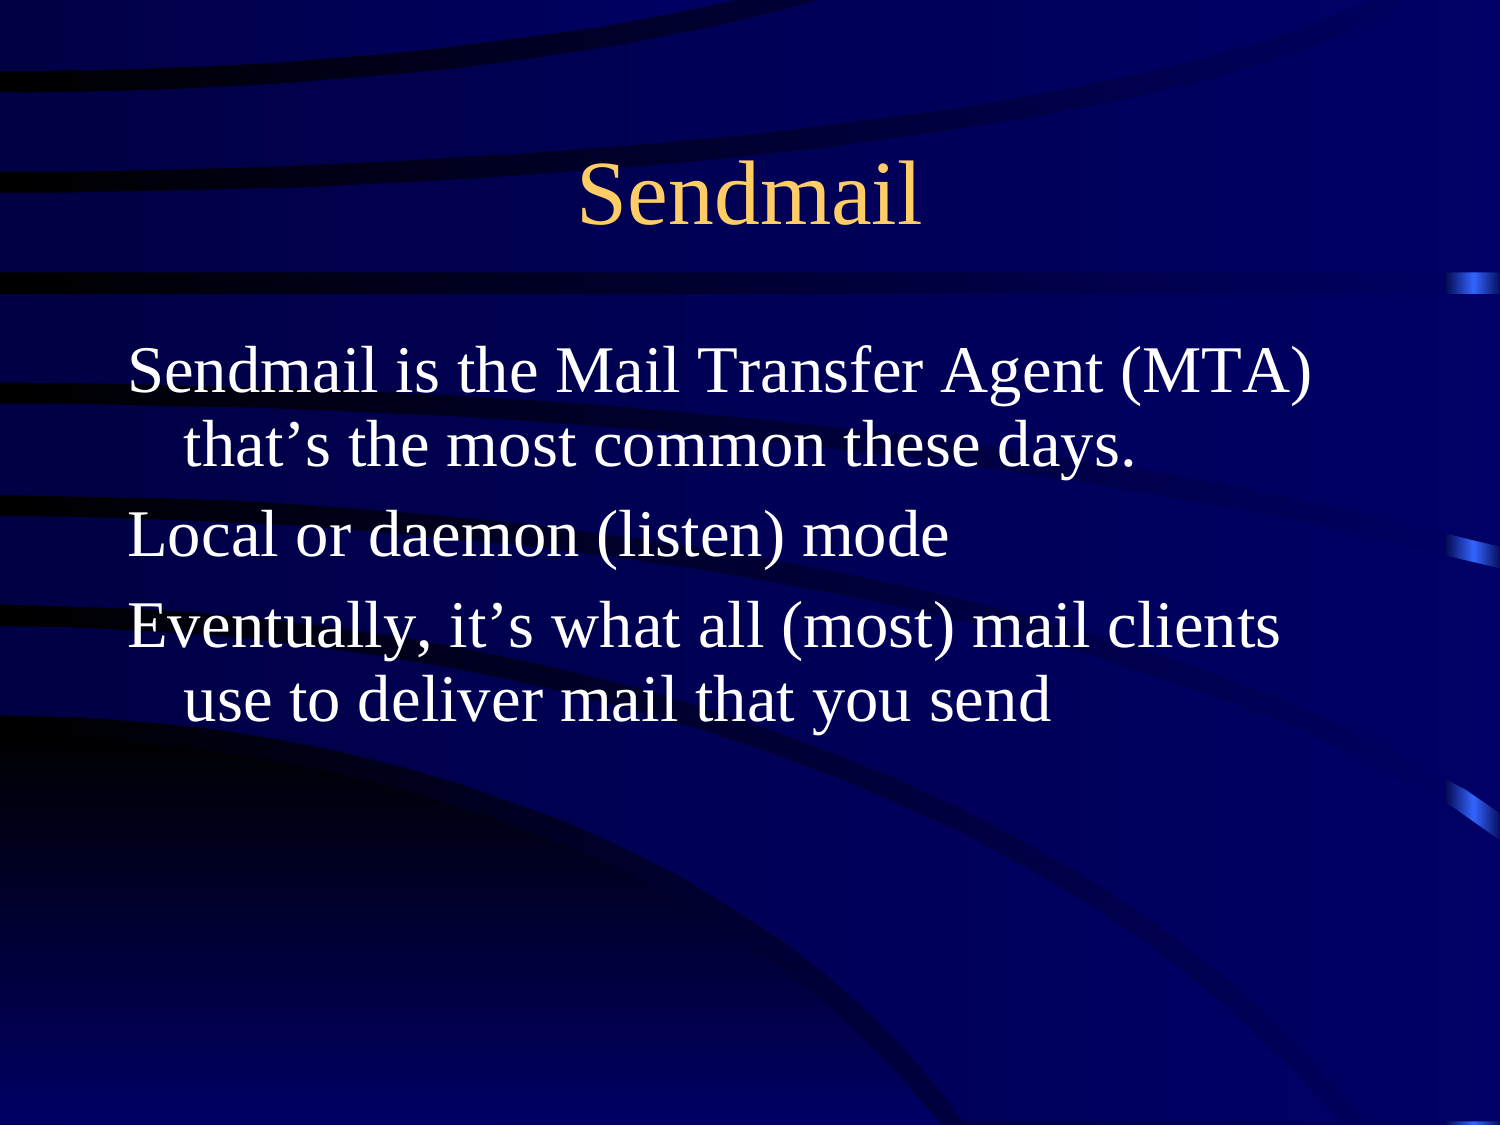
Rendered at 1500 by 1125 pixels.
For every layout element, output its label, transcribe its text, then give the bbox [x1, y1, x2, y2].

list Sendmail is the Mail Transfer Agent (MTA) that’s the most common these days. Local or daemon (listen) mode Eventually, it’s what all (most) mail clients use to deliver mail that you send [112, 324, 1388, 1001]
title Sendmail [112, 99, 1388, 288]
